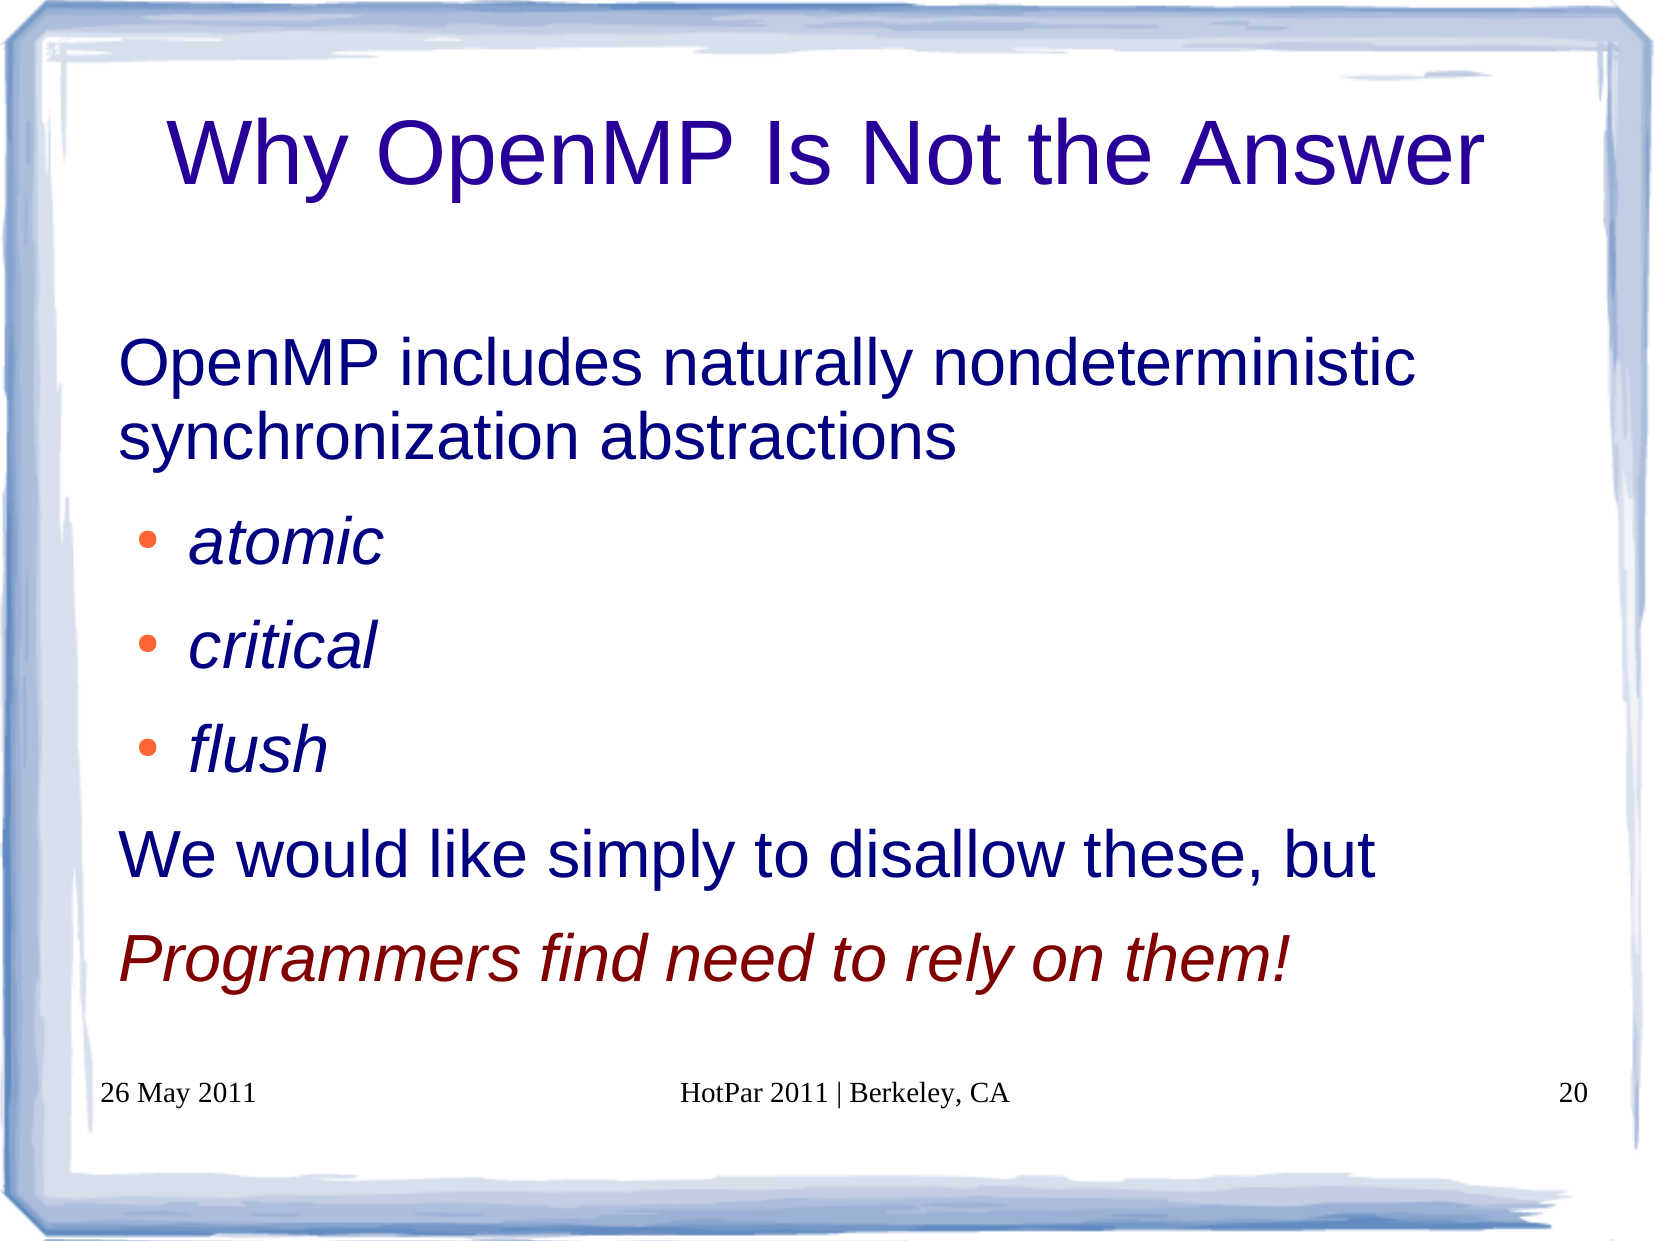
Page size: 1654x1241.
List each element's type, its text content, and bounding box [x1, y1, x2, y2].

picture [0, 0, 1654, 1241]
list OpenMP includes naturally nondeterministic synchronization abstractions atomic critical flush We would like simply to disallow these, but Programmers find need to rely on them! [118, 324, 1571, 1099]
title Why OpenMP Is Not the Answer [82, 56, 1571, 250]
